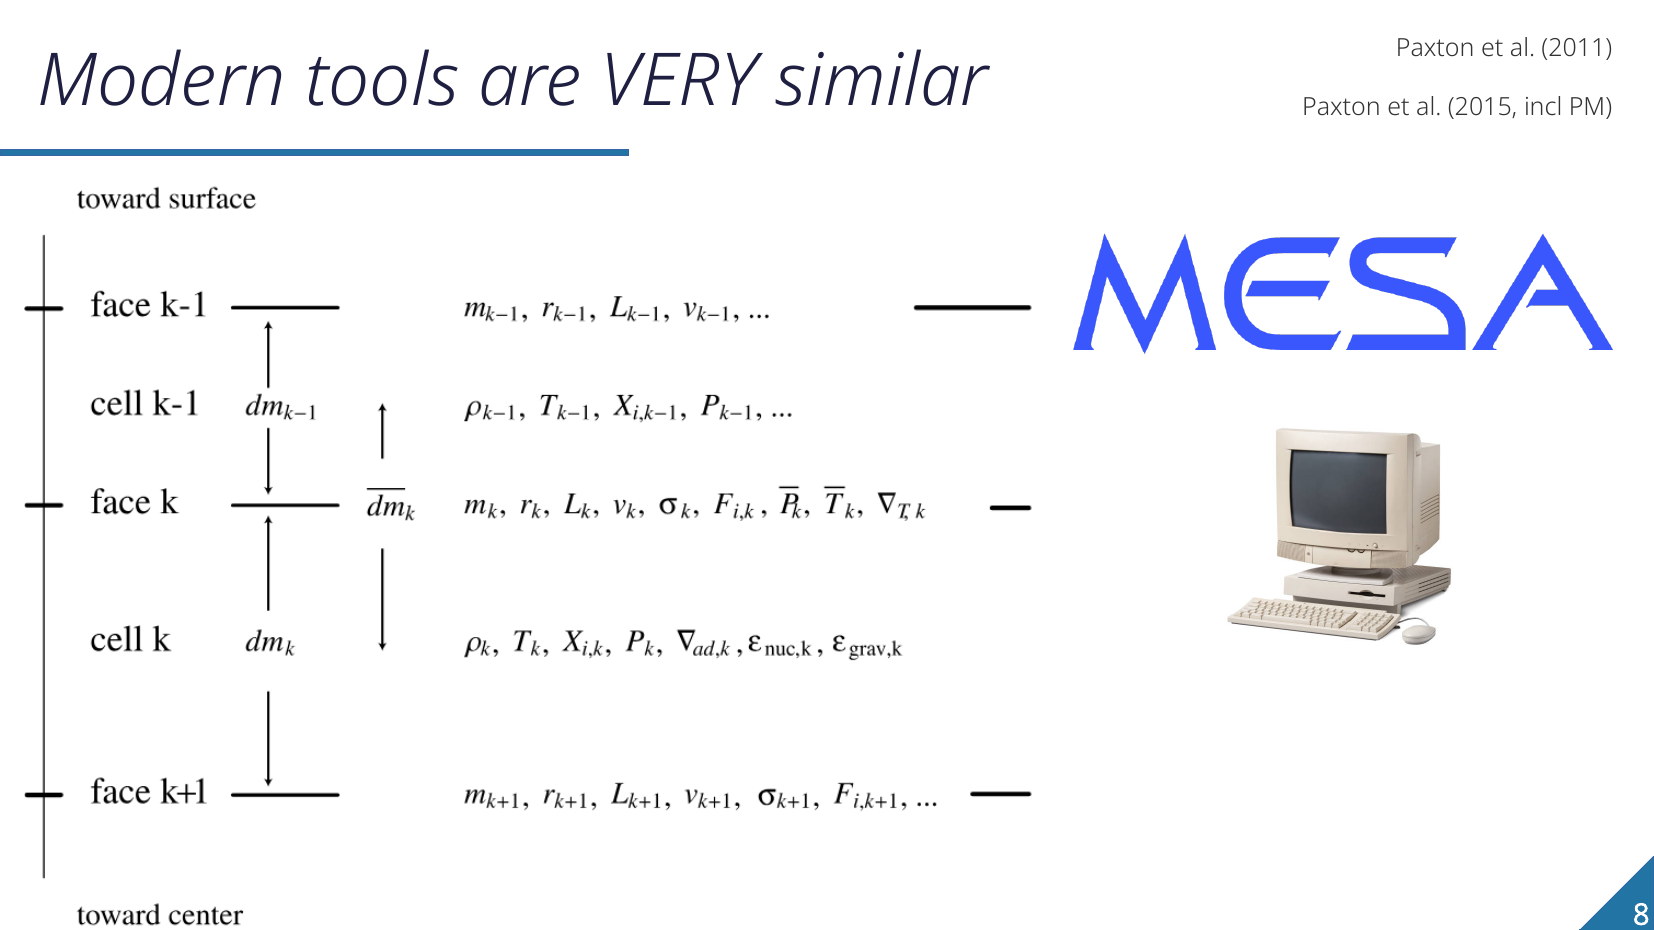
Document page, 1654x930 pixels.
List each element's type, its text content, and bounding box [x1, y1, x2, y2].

title Modern tools are VERY similar [37, 0, 1612, 156]
text_box Paxton et al. (2011) Paxton et al. (2015, incl PM) [771, 22, 1628, 130]
picture [0, 167, 1624, 930]
picture [1196, 408, 1503, 654]
